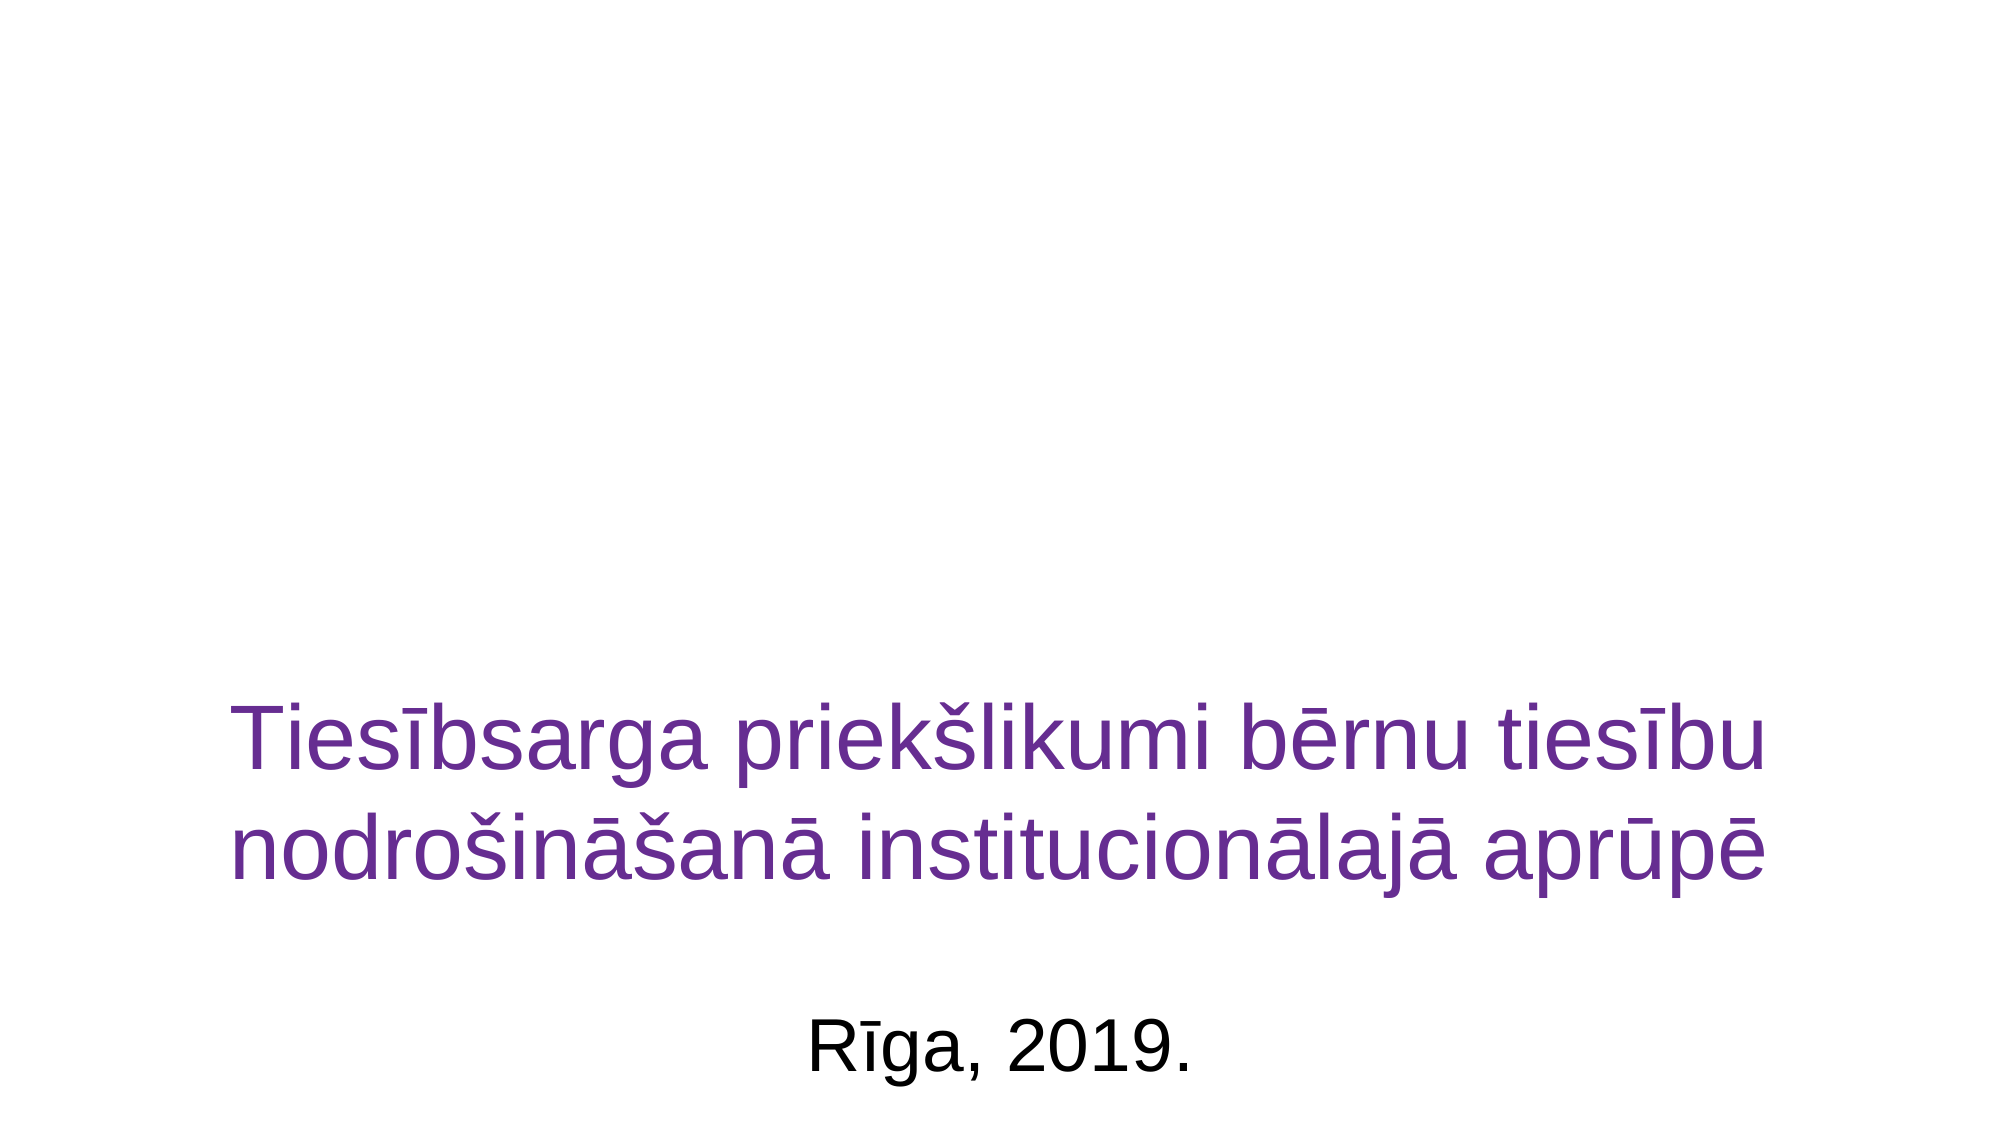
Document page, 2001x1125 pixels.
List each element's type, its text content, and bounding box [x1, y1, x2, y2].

text_box Tiesībsarga priekšlikumi bērnu tiesību nodrošināšanā institucionālajā aprūpē [0, 669, 2000, 907]
text_box Rīga, 2019. [0, 988, 2000, 1095]
